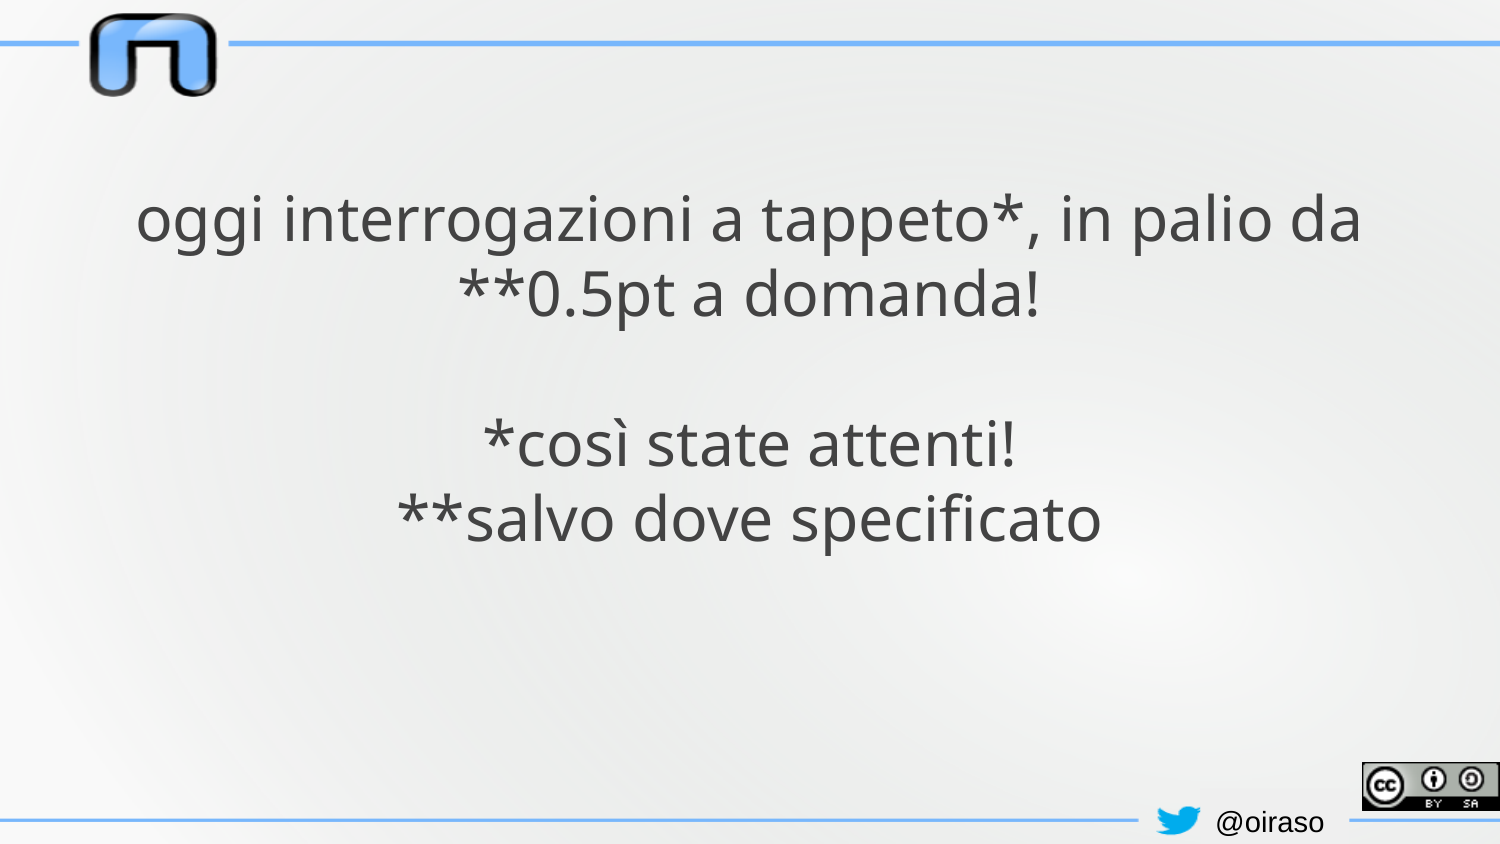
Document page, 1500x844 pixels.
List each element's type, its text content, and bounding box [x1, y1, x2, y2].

subtitle oggi interrogazioni a tappeto*, in palio da **0.5pt a domanda! *così state attenti! **salvo dove specificato [112, 164, 1388, 595]
picture [0, 0, 1500, 844]
text_box @oirasor [1200, 788, 1350, 844]
